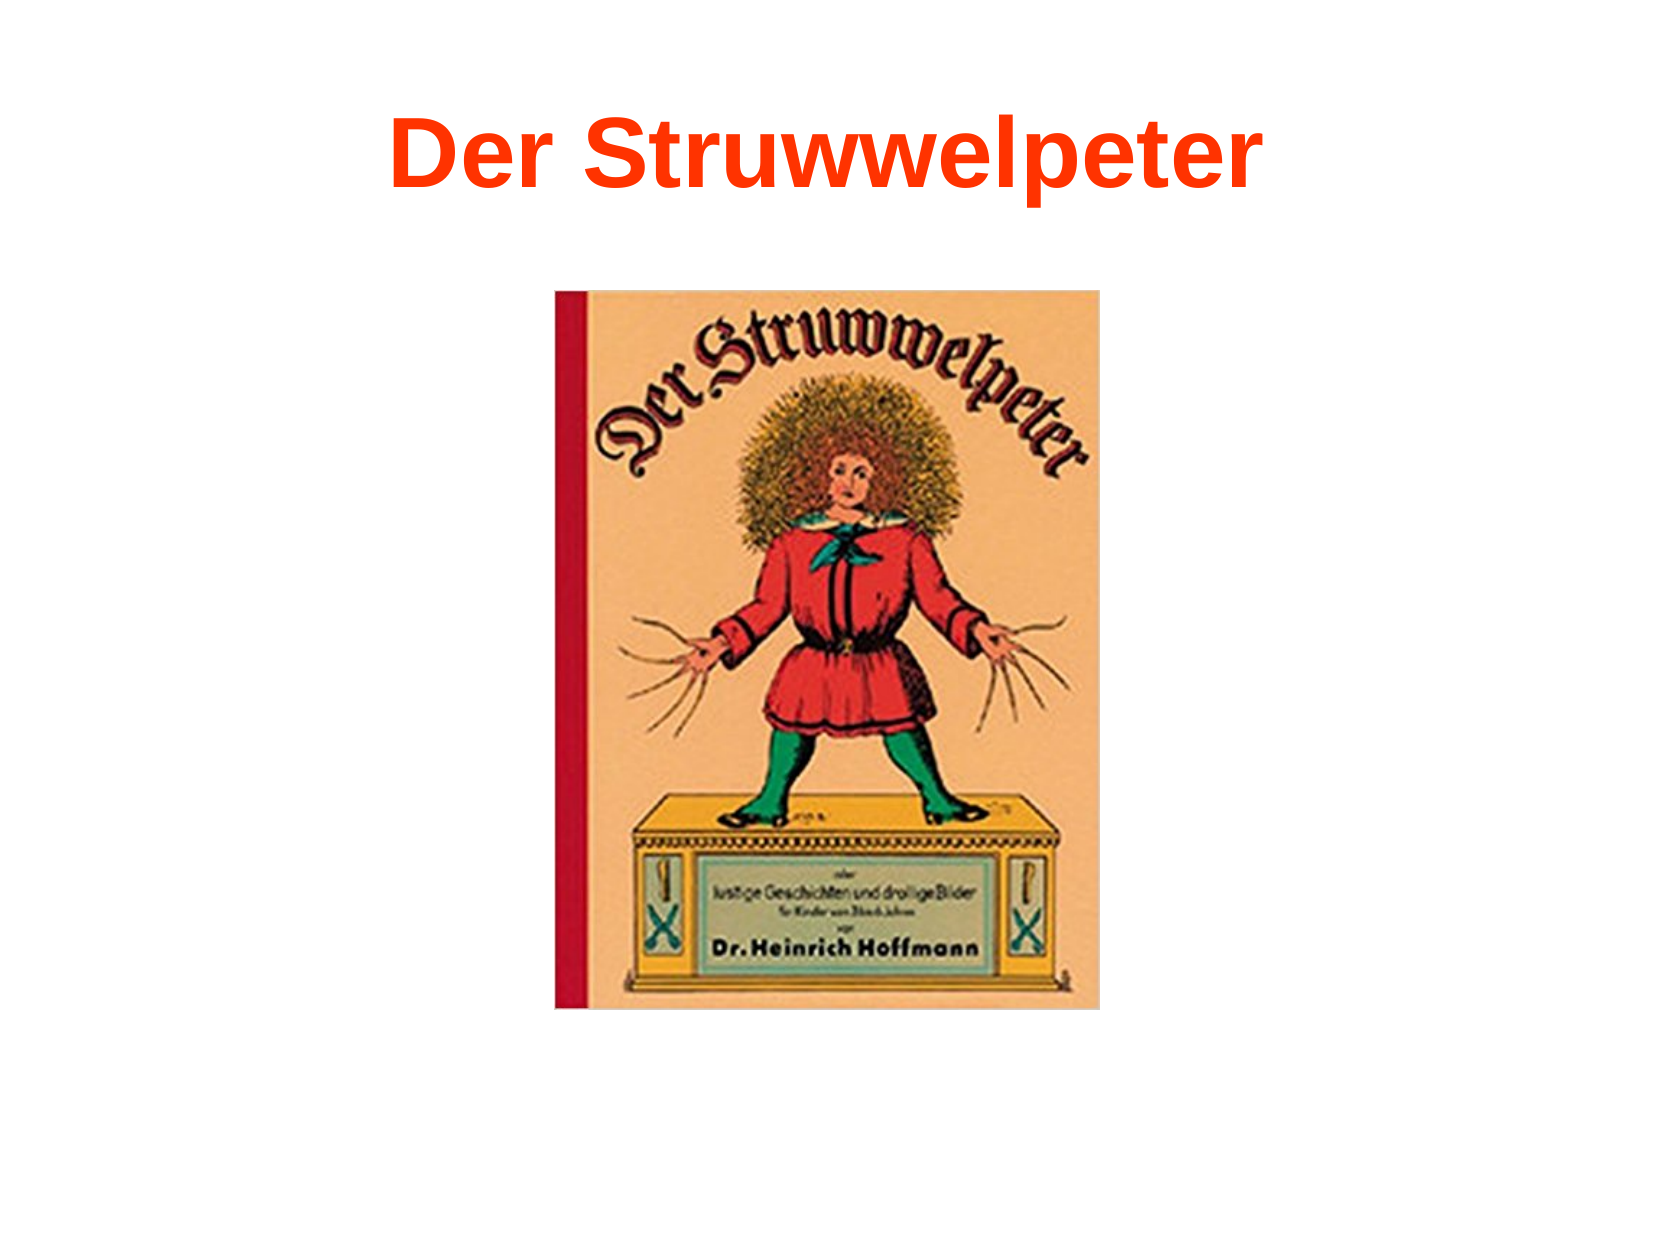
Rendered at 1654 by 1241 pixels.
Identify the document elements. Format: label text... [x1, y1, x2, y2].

title Der Struwwelpeter [82, 49, 1571, 257]
picture [554, 290, 1100, 1010]
